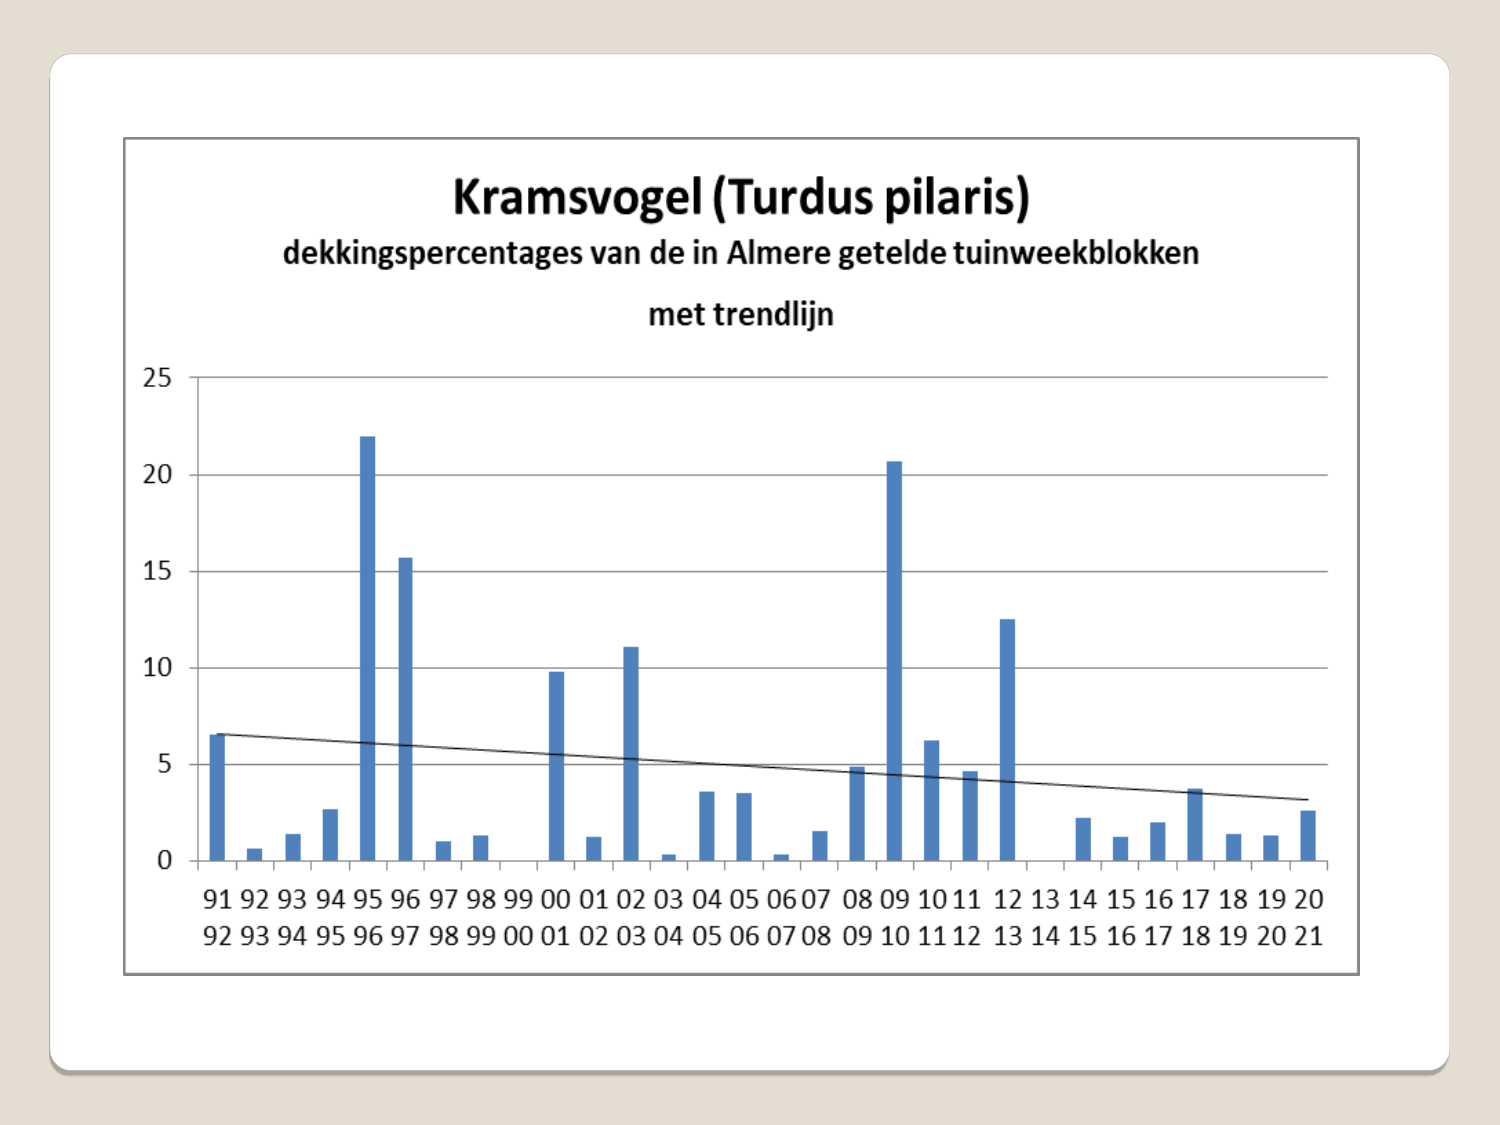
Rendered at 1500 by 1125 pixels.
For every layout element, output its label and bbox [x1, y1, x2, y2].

picture [123, 137, 1360, 976]
